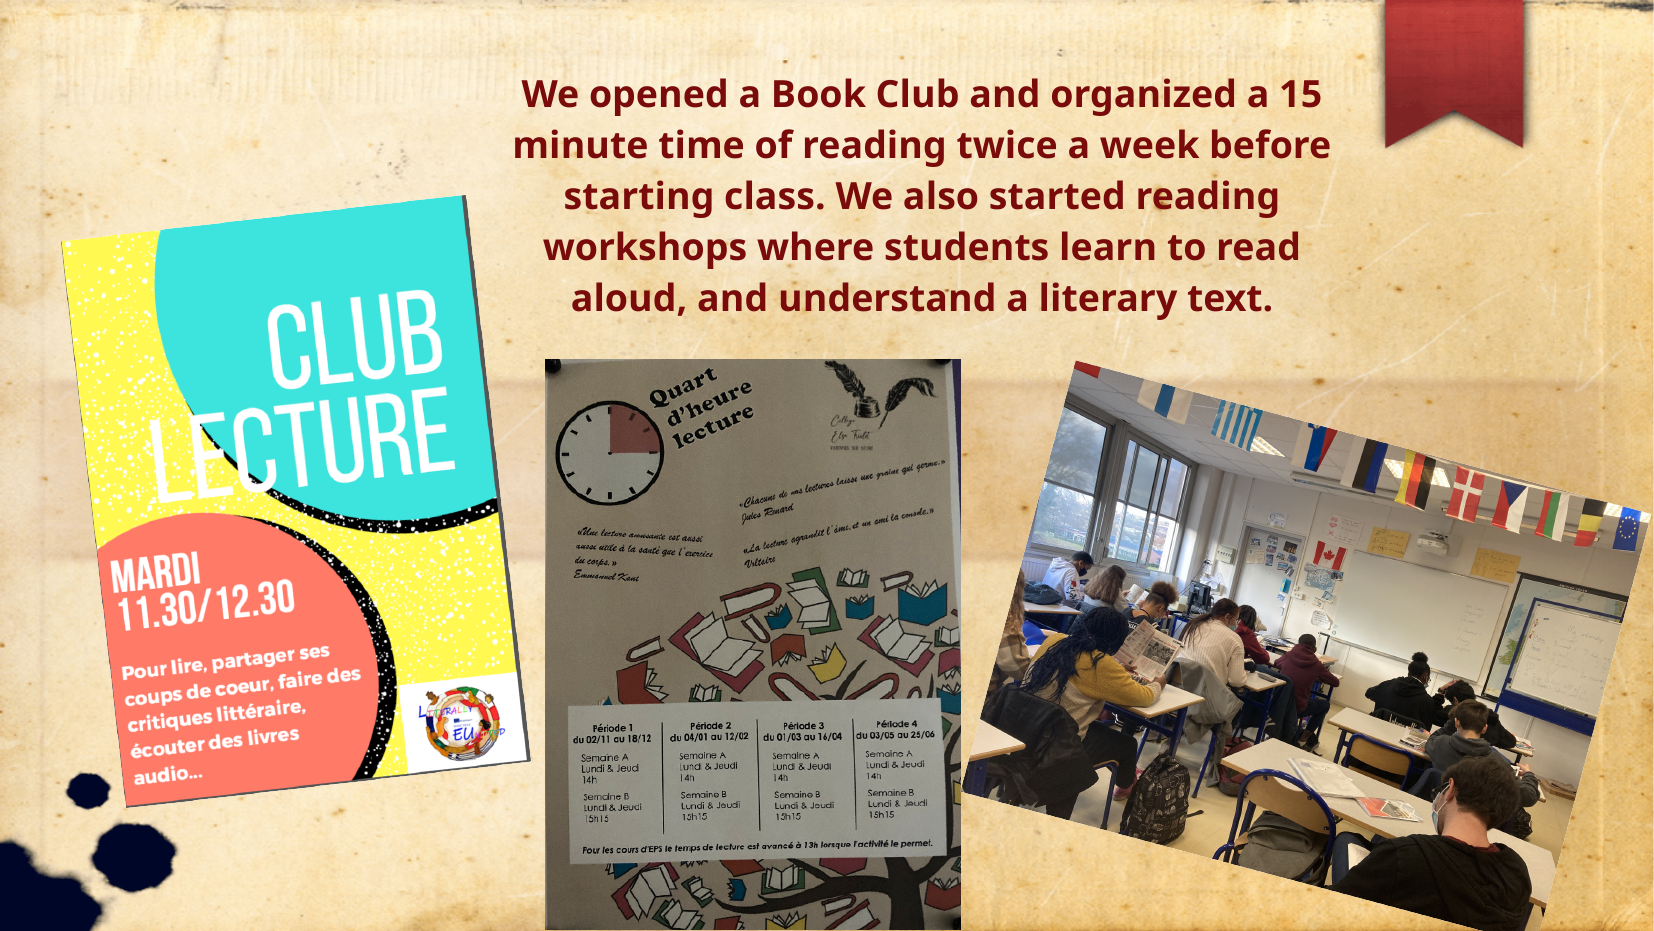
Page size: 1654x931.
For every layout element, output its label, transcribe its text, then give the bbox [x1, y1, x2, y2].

picture [0, 0, 1654, 931]
text_box We opened a Book Club and organized a 15 minute time of reading twice a week before starting class. We also started reading workshops where students learn to read aloud, and understand a literary text. [465, 60, 1381, 357]
